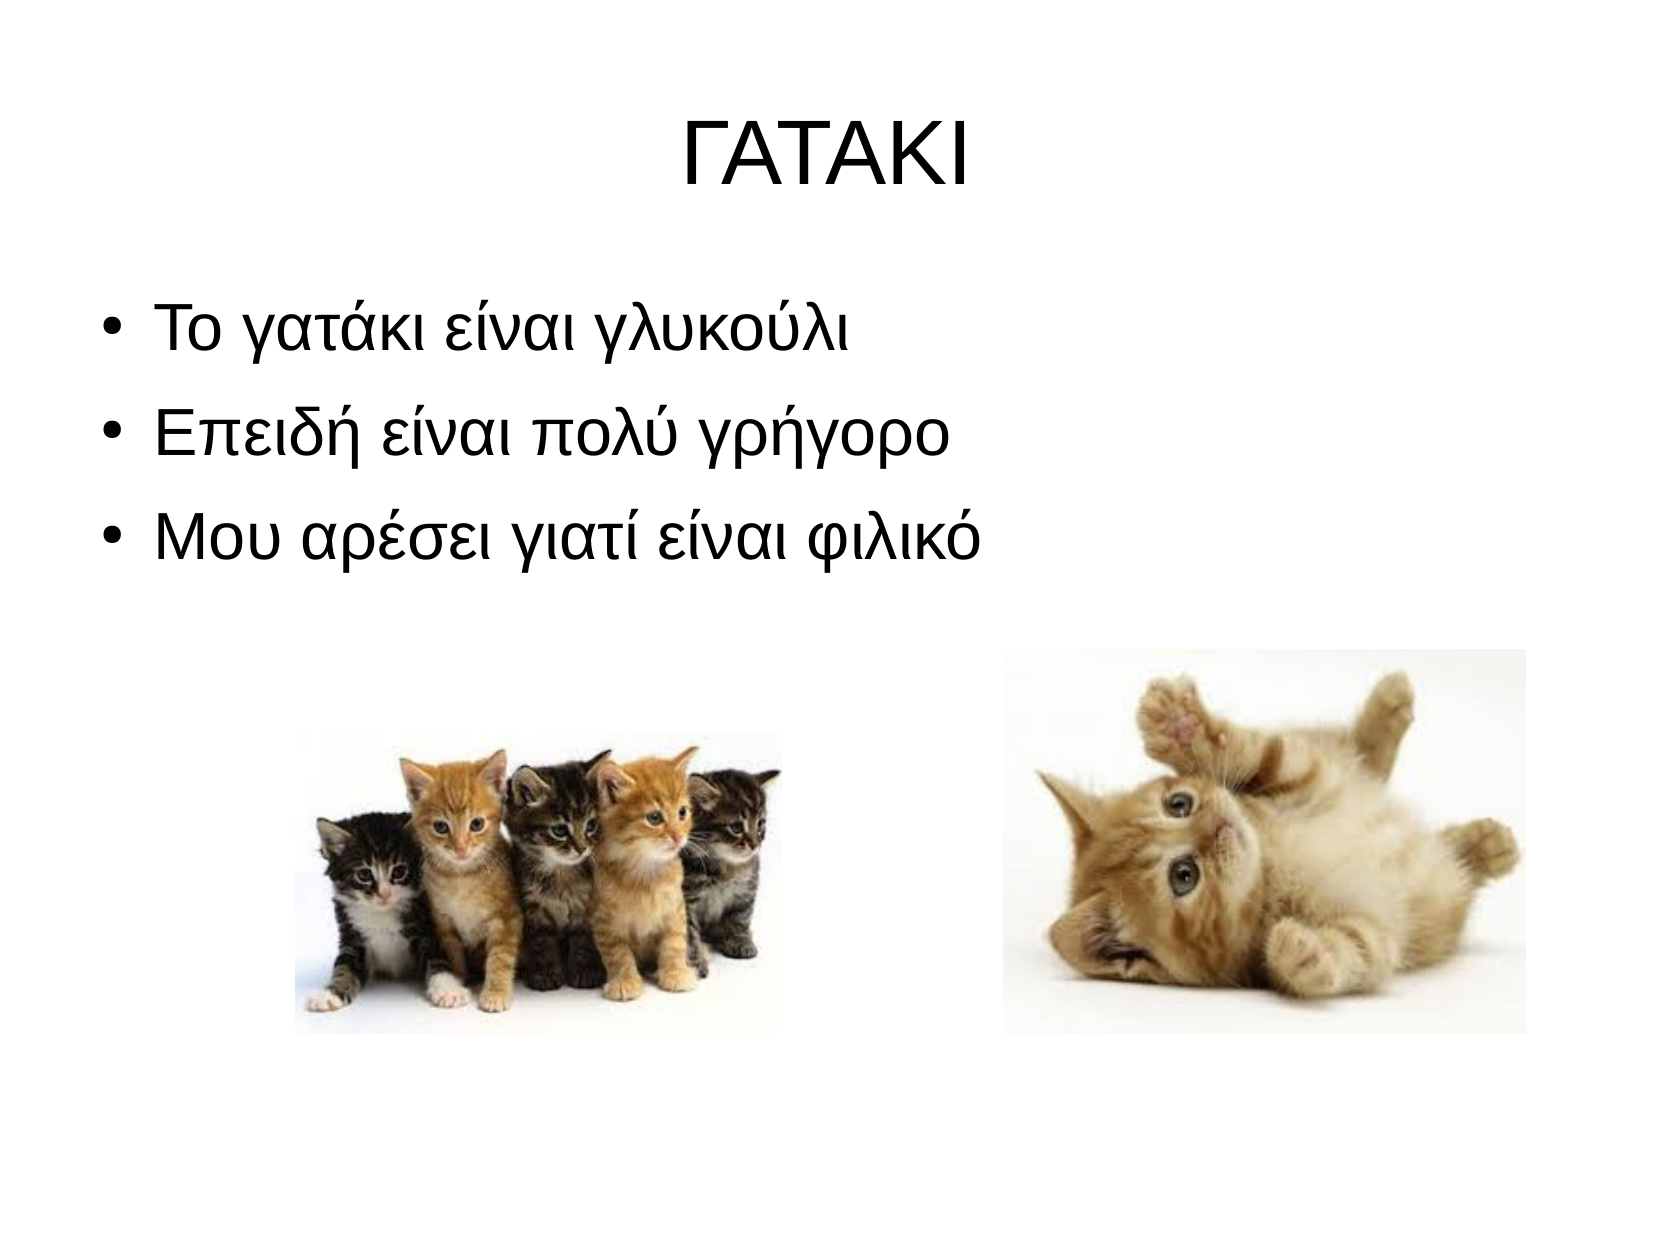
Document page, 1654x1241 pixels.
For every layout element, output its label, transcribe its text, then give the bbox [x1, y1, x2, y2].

list Το γατάκι είναι γλυκούλι Επειδή είναι πολύ γρήγορο Μου αρέσει γιατί είναι φιλικό [82, 290, 1571, 1109]
title ΓΑΤΑΚΙ [82, 49, 1571, 257]
picture [1003, 649, 1526, 1034]
picture [295, 733, 782, 1034]
